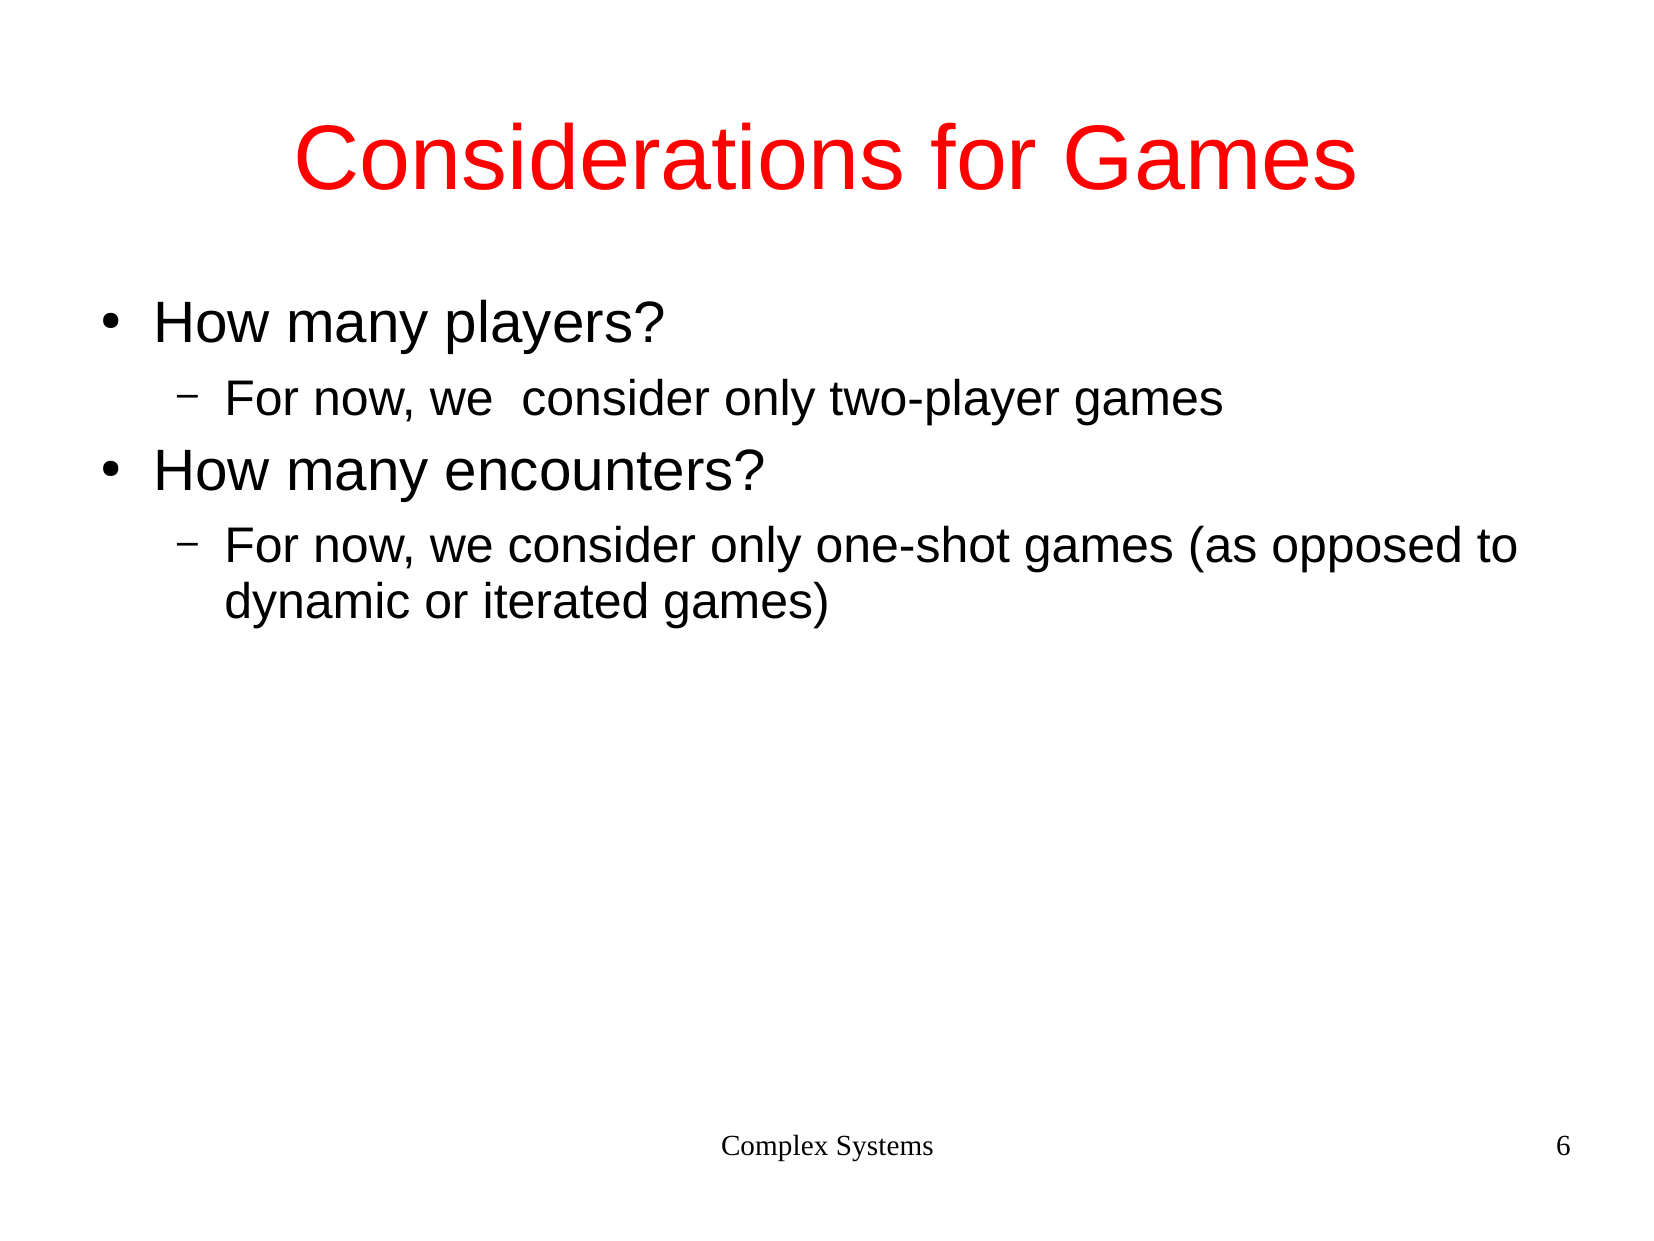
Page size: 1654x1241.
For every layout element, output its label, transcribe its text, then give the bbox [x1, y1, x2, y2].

title Considerations for Games [82, 49, 1571, 257]
list How many players? For now, we consider only two-player games How many encounters? For now, we consider only one-shot games (as opposed to dynamic or iterated games) [82, 290, 1571, 1109]
